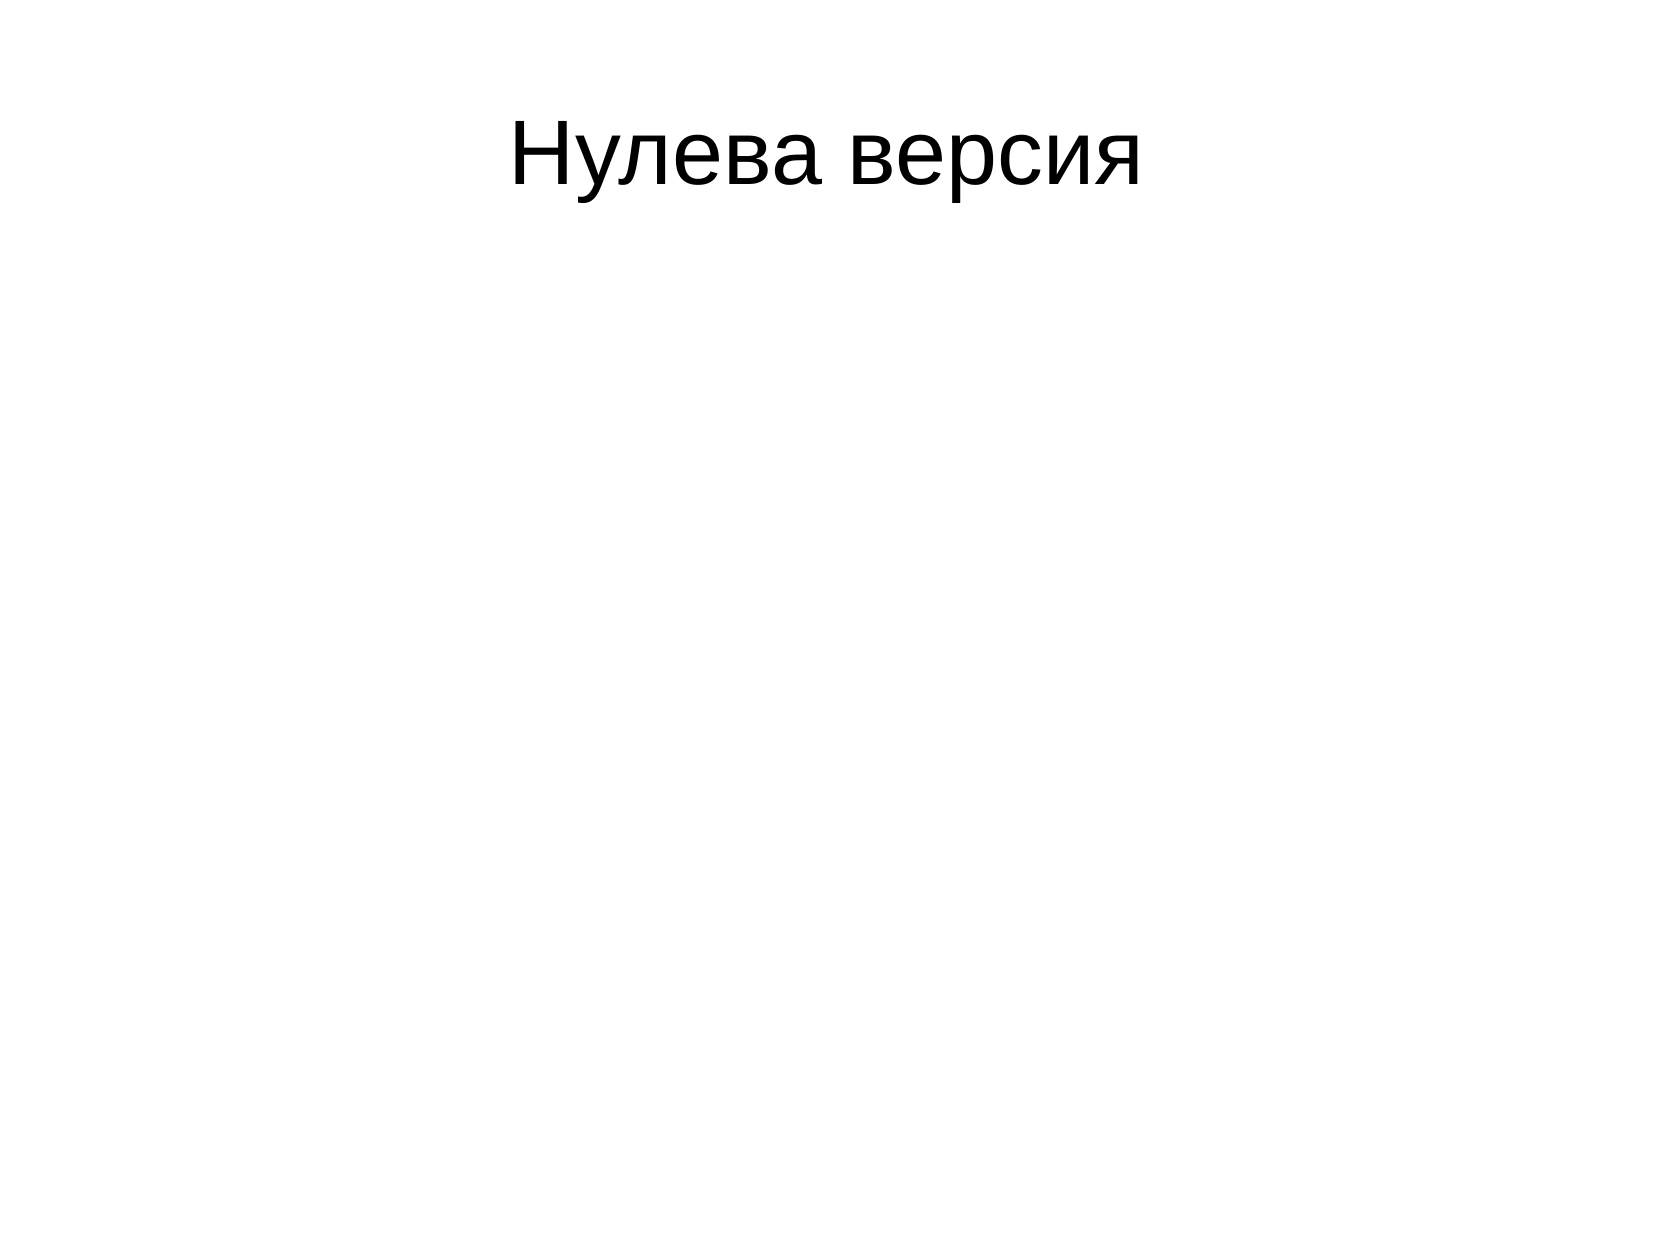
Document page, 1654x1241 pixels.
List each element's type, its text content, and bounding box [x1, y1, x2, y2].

title Нулева версия [82, 49, 1571, 257]
